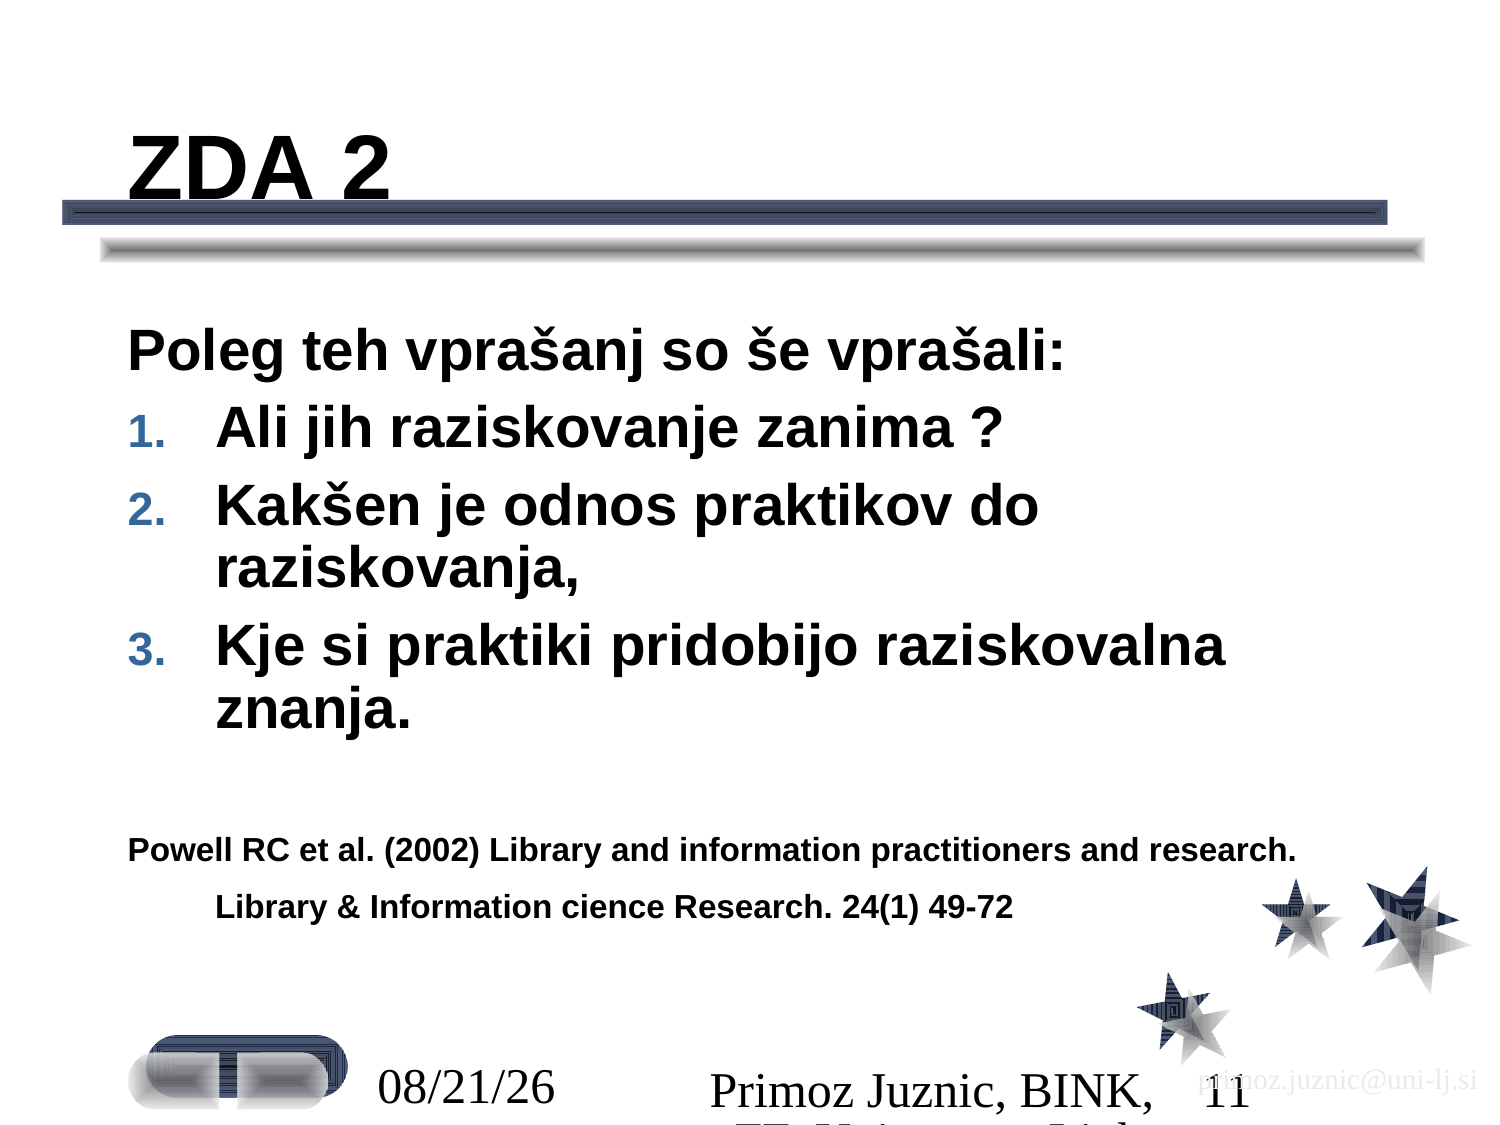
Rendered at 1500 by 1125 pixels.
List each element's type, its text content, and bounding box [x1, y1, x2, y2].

title ZDA 2 [112, 37, 1388, 225]
list Poleg teh vprašanj so še vprašali: Ali jih raziskovanje zanima ? Kakšen je odnos praktikov do raziskovanja, Kje si praktiki pridobijo raziskovalna znanja. Powell RC et al. (2002) Library and information practitioners and research. Library & Information cience Research. 24(1) 49-72 [112, 312, 1388, 1018]
